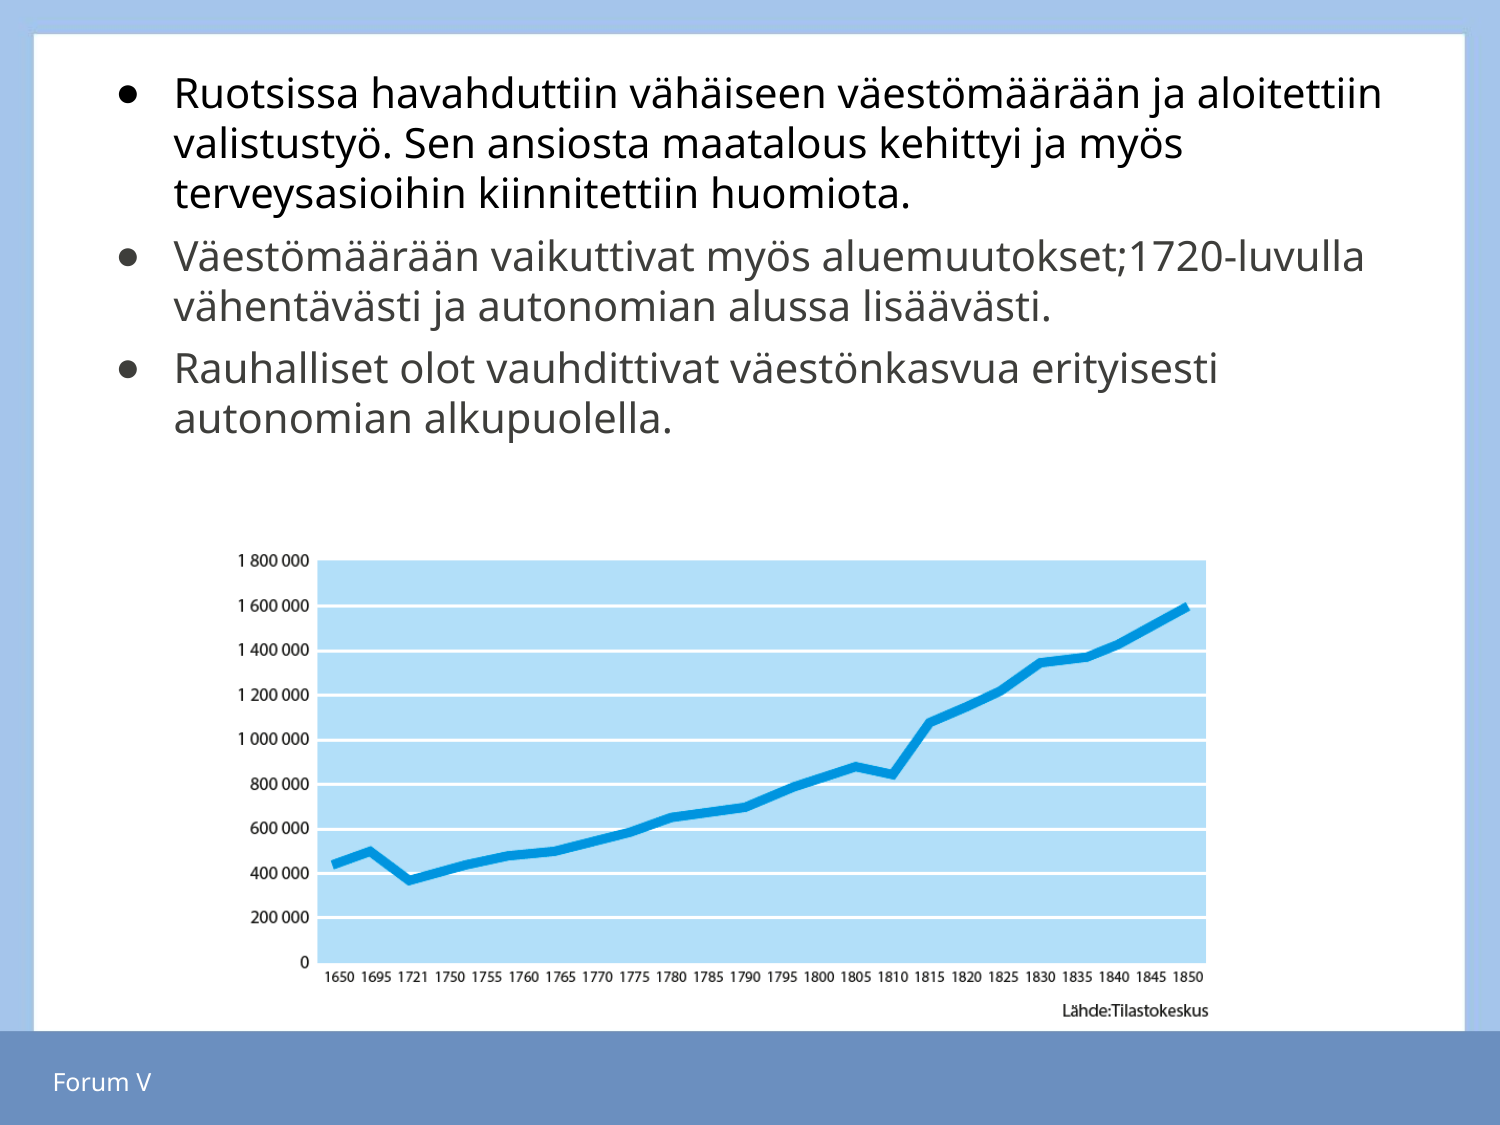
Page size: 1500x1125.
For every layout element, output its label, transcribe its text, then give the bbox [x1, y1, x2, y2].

picture [0, 0, 1500, 1125]
list Ruotsissa havahduttiin vähäiseen väestömäärään ja aloitettiin valistustyö. Sen ansiosta maatalous kehittyi ja myös terveysasioihin kiinnitettiin huomiota. Väestömäärään vaikuttivat myös aluemuutokset;1720-luvulla vähentävästi ja autonomian alussa lisäävästi. Rauhalliset olot vauhdittivat väestönkasvua erityisesti autonomian alkupuolella. [83, 59, 1443, 774]
